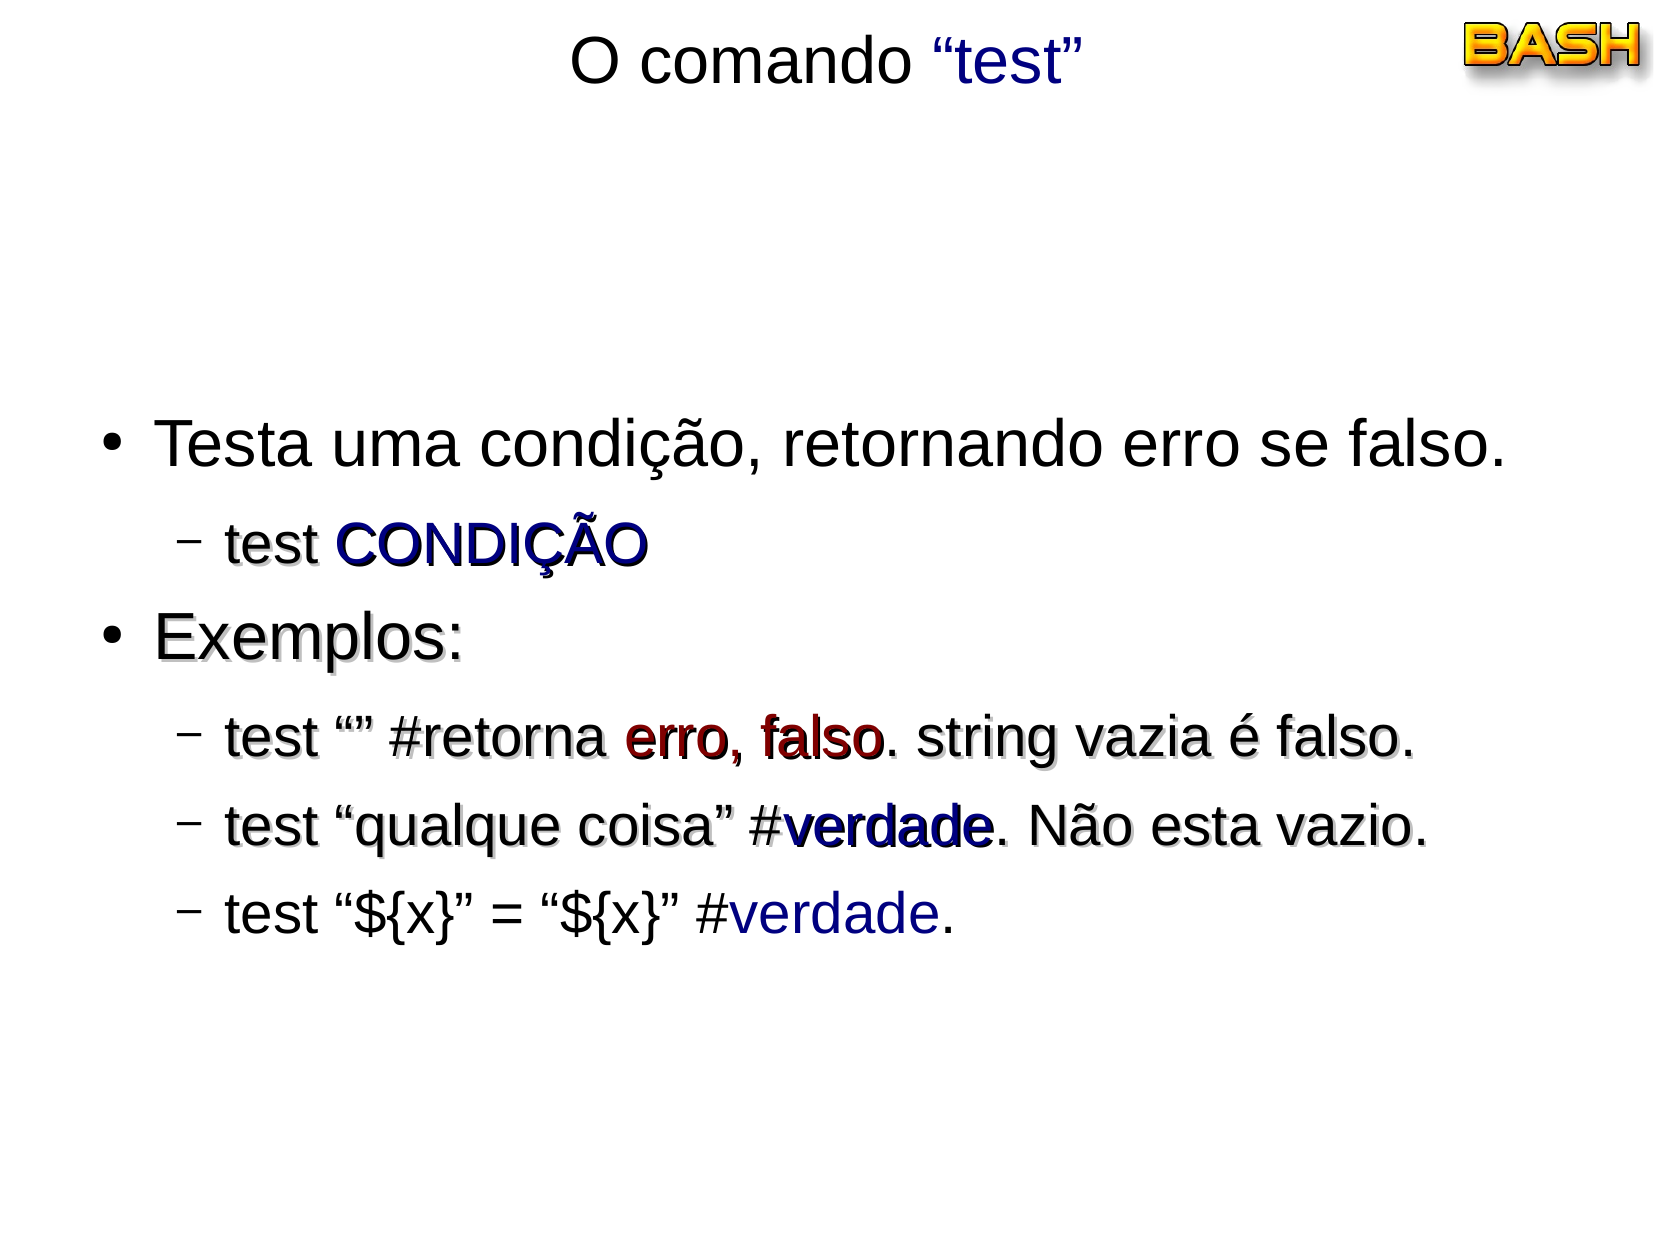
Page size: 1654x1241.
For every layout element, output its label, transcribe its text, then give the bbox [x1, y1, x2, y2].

title O comando “test” [82, 22, 1571, 98]
picture [1450, 0, 1654, 96]
list Testa uma condição, retornando erro se falso. test CONDIÇÃO Exemplos: test “” #retorna erro, falso. string vazia é falso. test “qualque coisa” #verdade. Não esta vazio. test “${x}” = “${x}” #verdade. [82, 406, 1571, 947]
